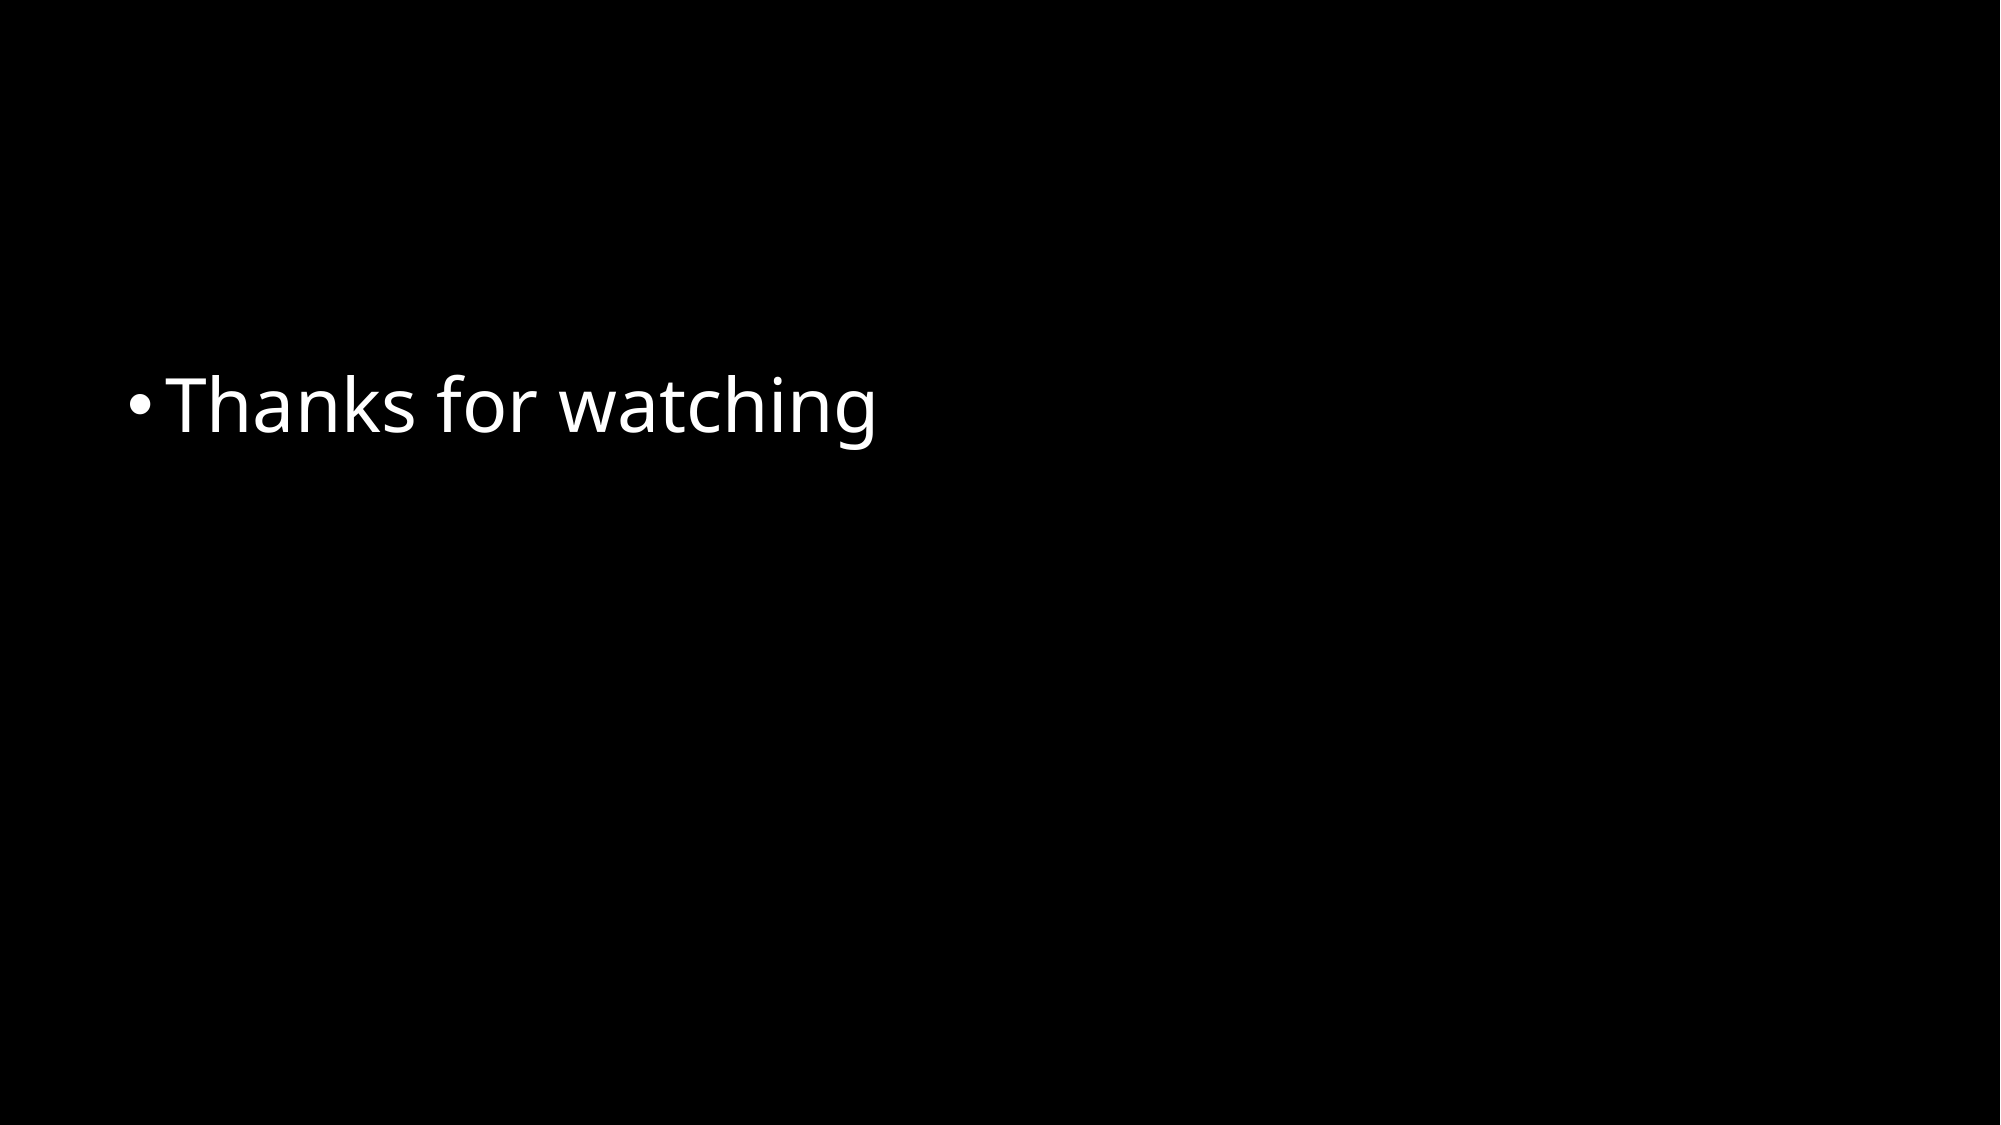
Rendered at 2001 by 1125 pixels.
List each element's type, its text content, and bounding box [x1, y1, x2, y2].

list Thanks for watching [112, 360, 1888, 1021]
